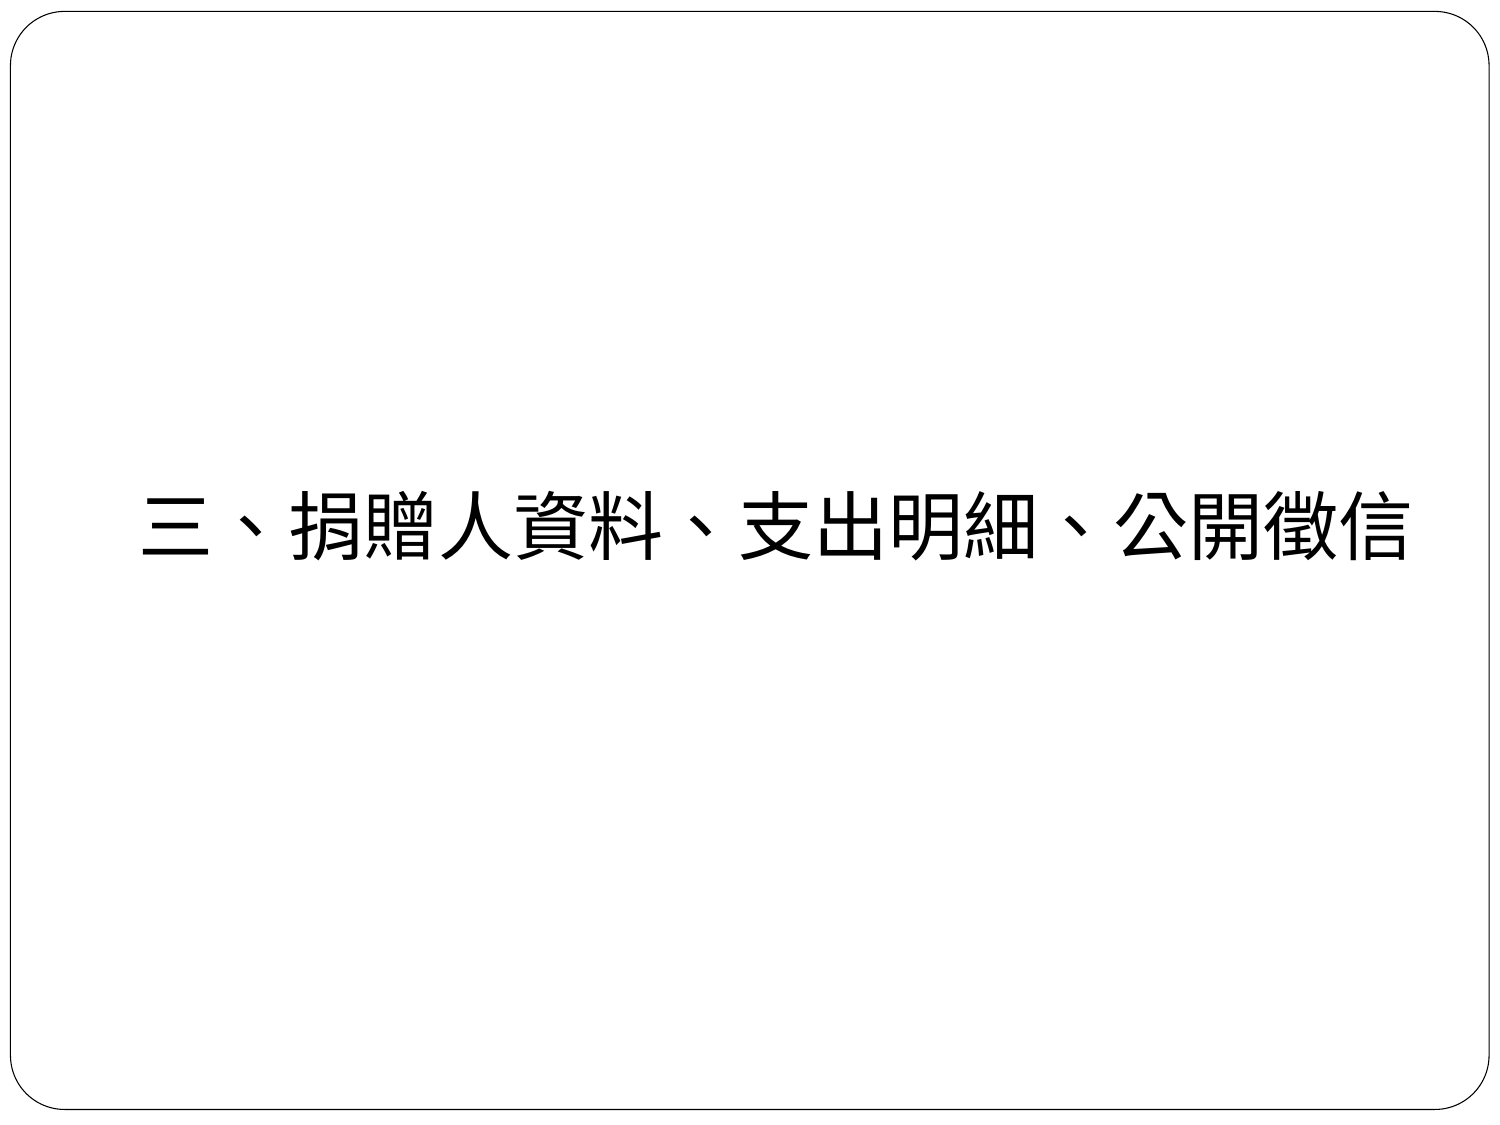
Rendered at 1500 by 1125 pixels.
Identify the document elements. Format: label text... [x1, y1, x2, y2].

text_box 三、捐贈人資料、支出明細、公開徵信 [123, 472, 1442, 579]
